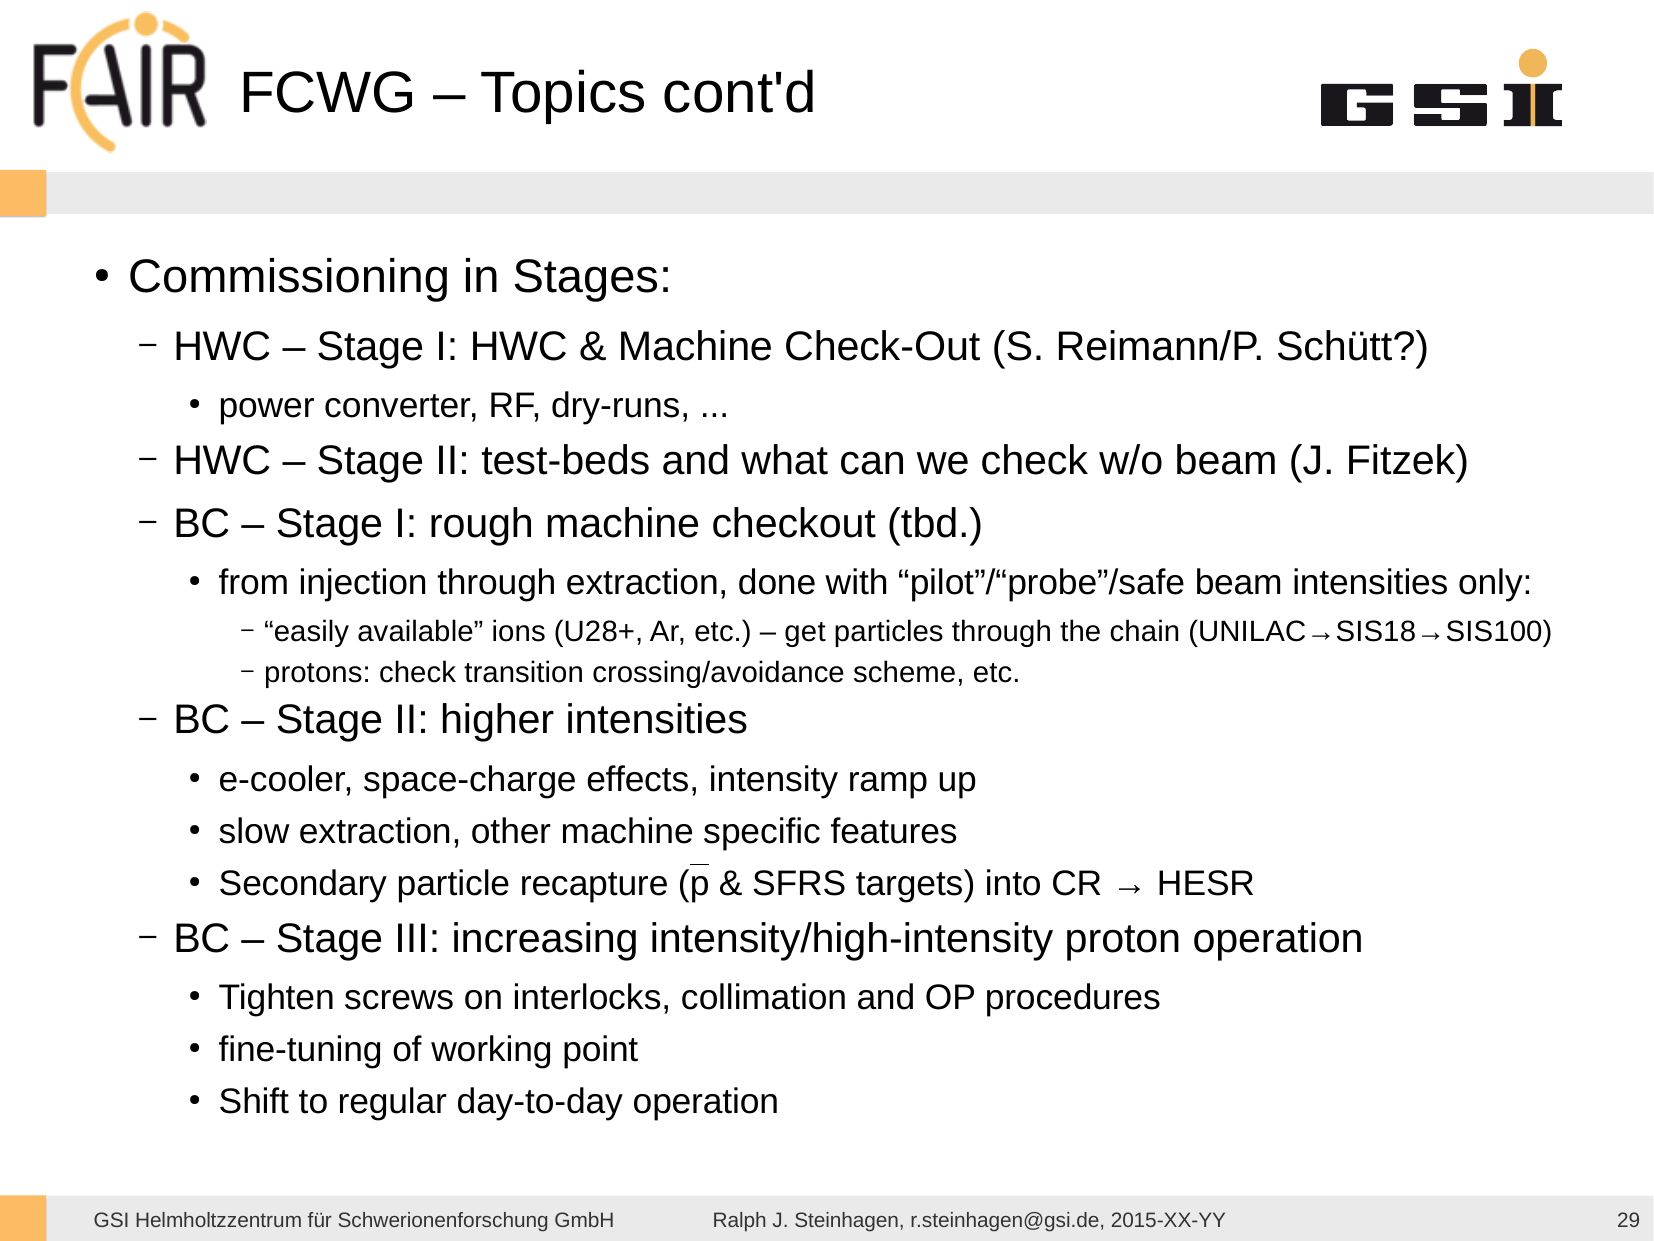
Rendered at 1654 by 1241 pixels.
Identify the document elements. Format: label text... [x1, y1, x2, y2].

picture [1319, 46, 1564, 129]
picture [33, 10, 207, 155]
title FCWG – Topics cont'd [239, 23, 1301, 162]
list Commissioning in Stages: HWC – Stage I: HWC & Machine Check-Out (S. Reimann/P. Schütt?) power converter, RF, dry-runs, ... HWC – Stage II: test-beds and what can we check w/o beam (J. Fitzek) BC – Stage I: rough machine checkout (tbd.) from injection through extraction, done with “pilot”/“probe”/safe beam intensities only: “easily available” ions (U28+, Ar, etc.) – get particles through the chain (UNILAC→SIS18→SIS100) protons: check transition crossing/avoidance scheme, etc. BC – Stage II: higher intensities e-cooler, space-charge effects, intensity ramp up slow extraction, other machine specific features Secondary particle recapture (p & SFRS targets) into CR → HESR BC – Stage III: increasing intensity/high-intensity proton operation Tighten screws on interlocks, collimation and OP procedures fine-tuning of working point Shift to regular day-to-day operation [82, 249, 1571, 1158]
